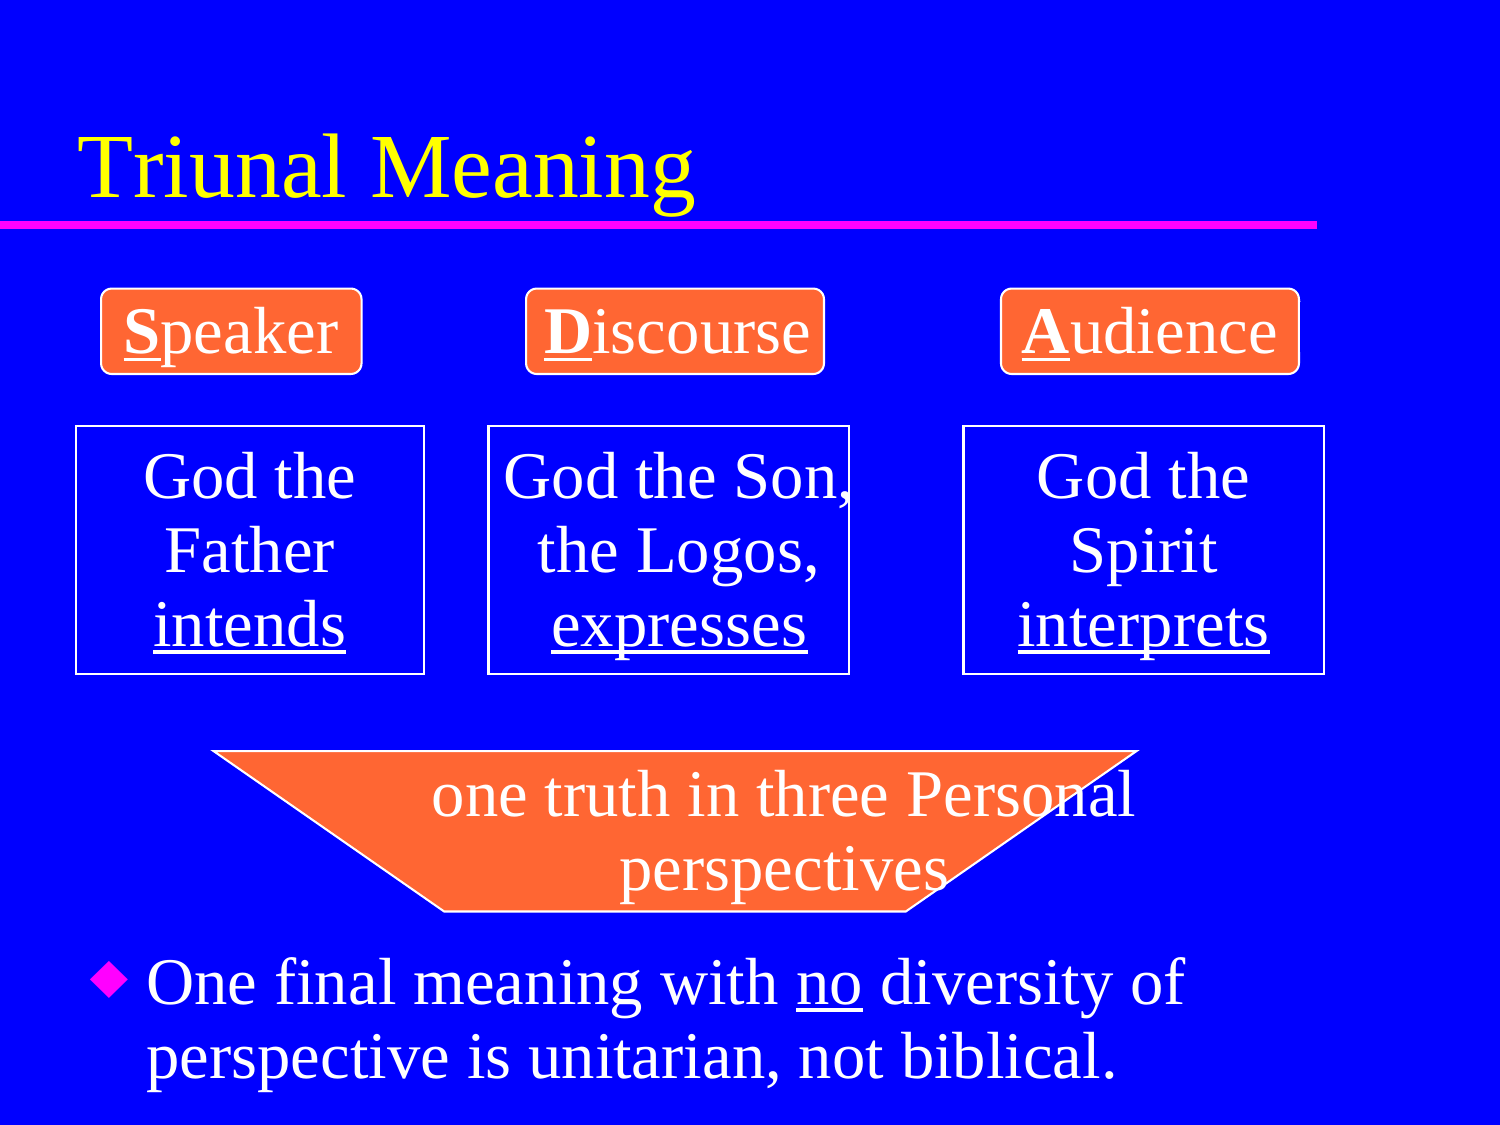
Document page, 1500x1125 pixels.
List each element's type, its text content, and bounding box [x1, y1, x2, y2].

text_box Discourse [526, 288, 824, 374]
text_box God the Son, the Logos, expresses [488, 426, 849, 674]
text_box Audience [1000, 288, 1299, 374]
title Triunal Meaning [62, 43, 1338, 225]
text_box one truth in three Personal perspectives [213, 751, 1137, 912]
text_box God the Spirit interprets [963, 426, 1324, 674]
text_box Speaker [101, 288, 362, 374]
list One final meaning with no diversity of perspective is unitarian, not biblical. [74, 937, 1463, 1101]
text_box God the Father intends [76, 426, 424, 674]
